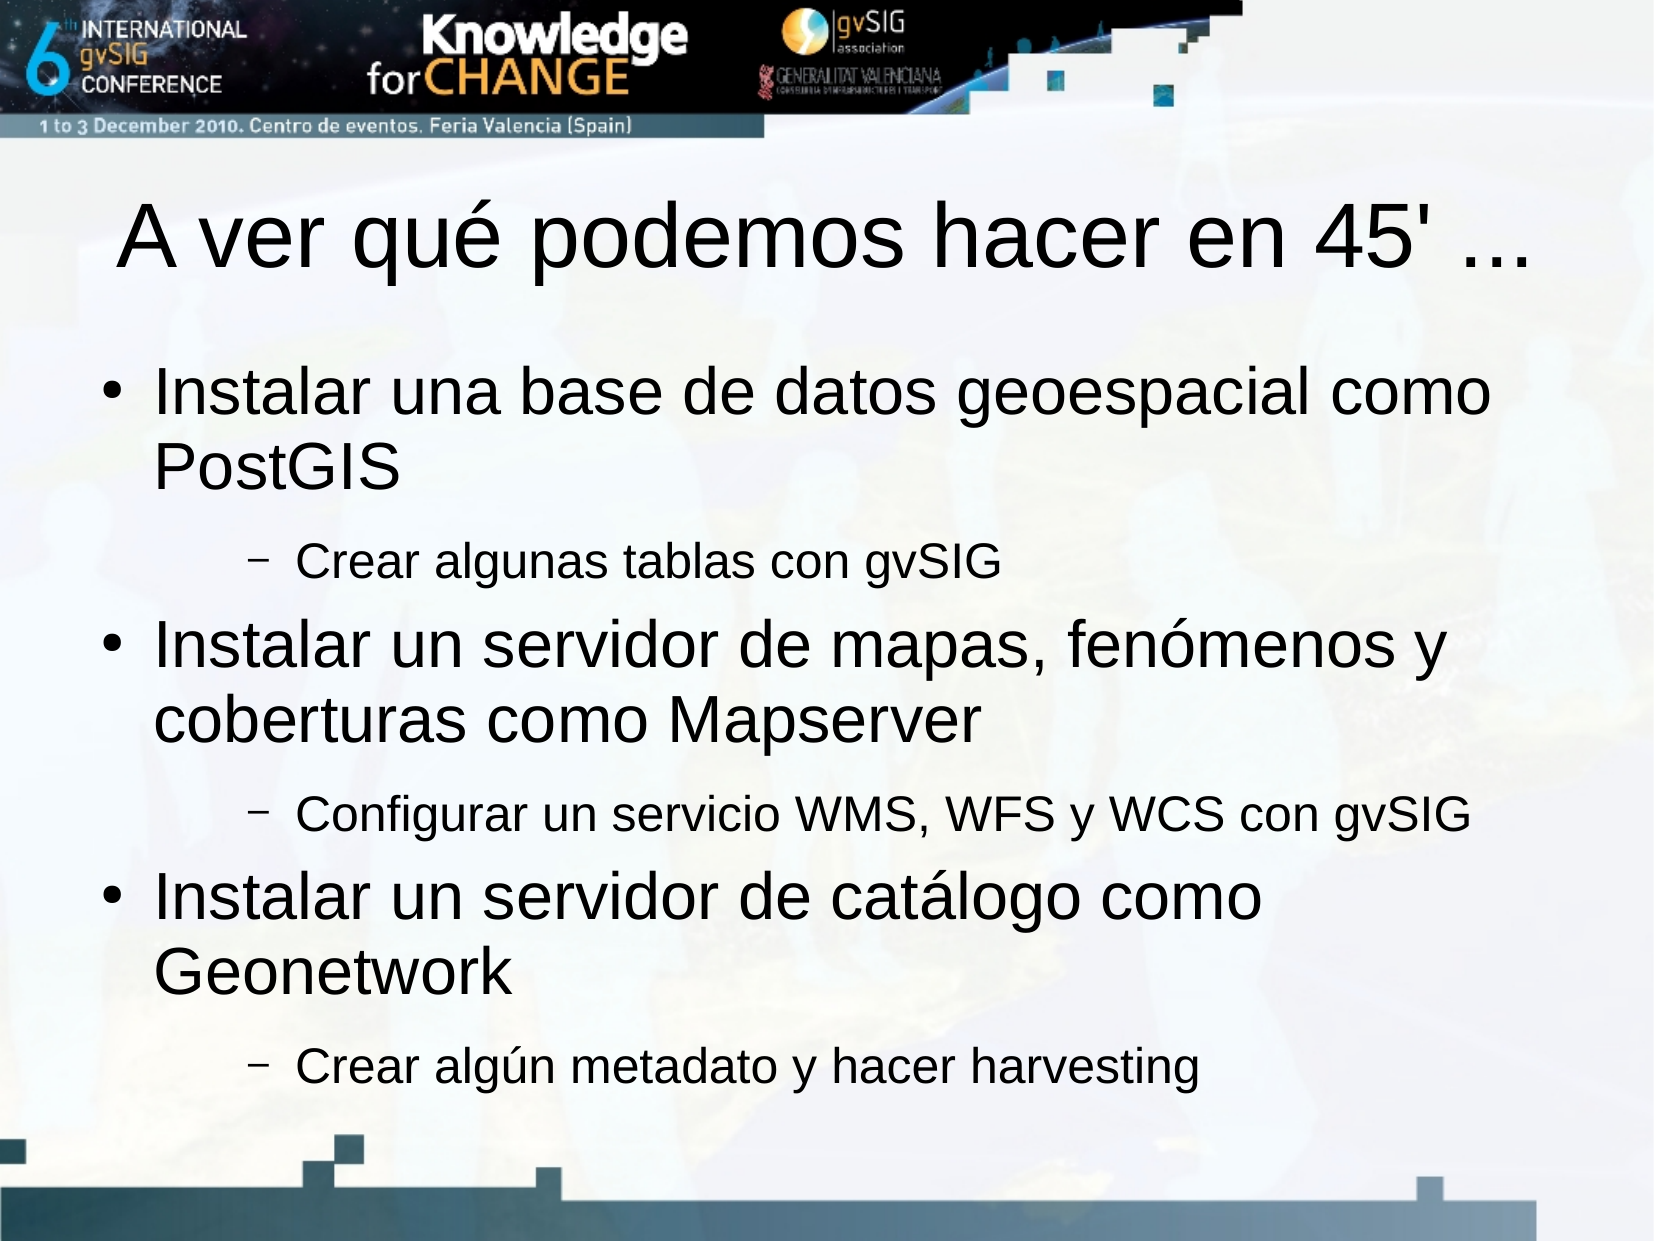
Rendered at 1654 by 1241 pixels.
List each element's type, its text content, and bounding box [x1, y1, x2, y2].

title A ver qué podemos hacer en 45' ... [82, 155, 1571, 318]
picture [0, 0, 1654, 1241]
list Instalar una base de datos geoespacial como PostGIS Crear algunas tablas con gvSIG Instalar un servidor de mapas, fenómenos y coberturas como Mapserver Configurar un servicio WMS, WFS y WCS con gvSIG Instalar un servidor de catálogo como Geonetwork Crear algún metadato y hacer harvesting [82, 354, 1571, 1173]
